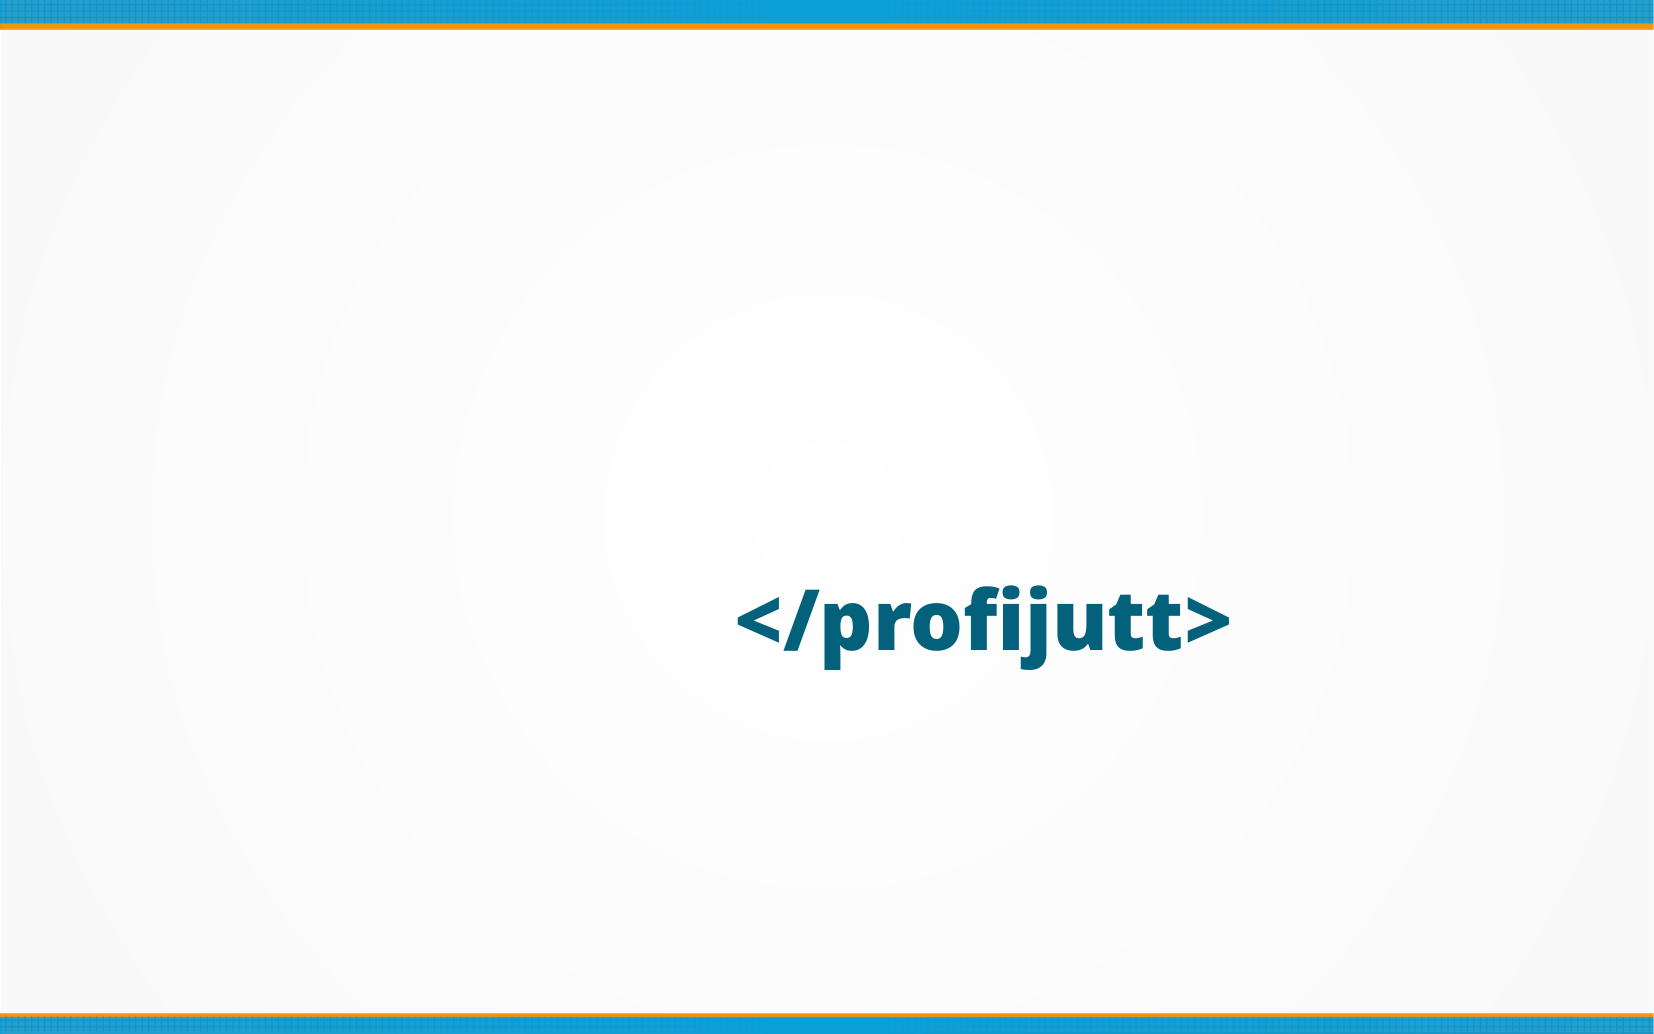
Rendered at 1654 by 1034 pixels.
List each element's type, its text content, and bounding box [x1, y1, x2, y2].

subtitle </profijutt> [98, 138, 1654, 1034]
picture [0, 0, 1654, 1034]
